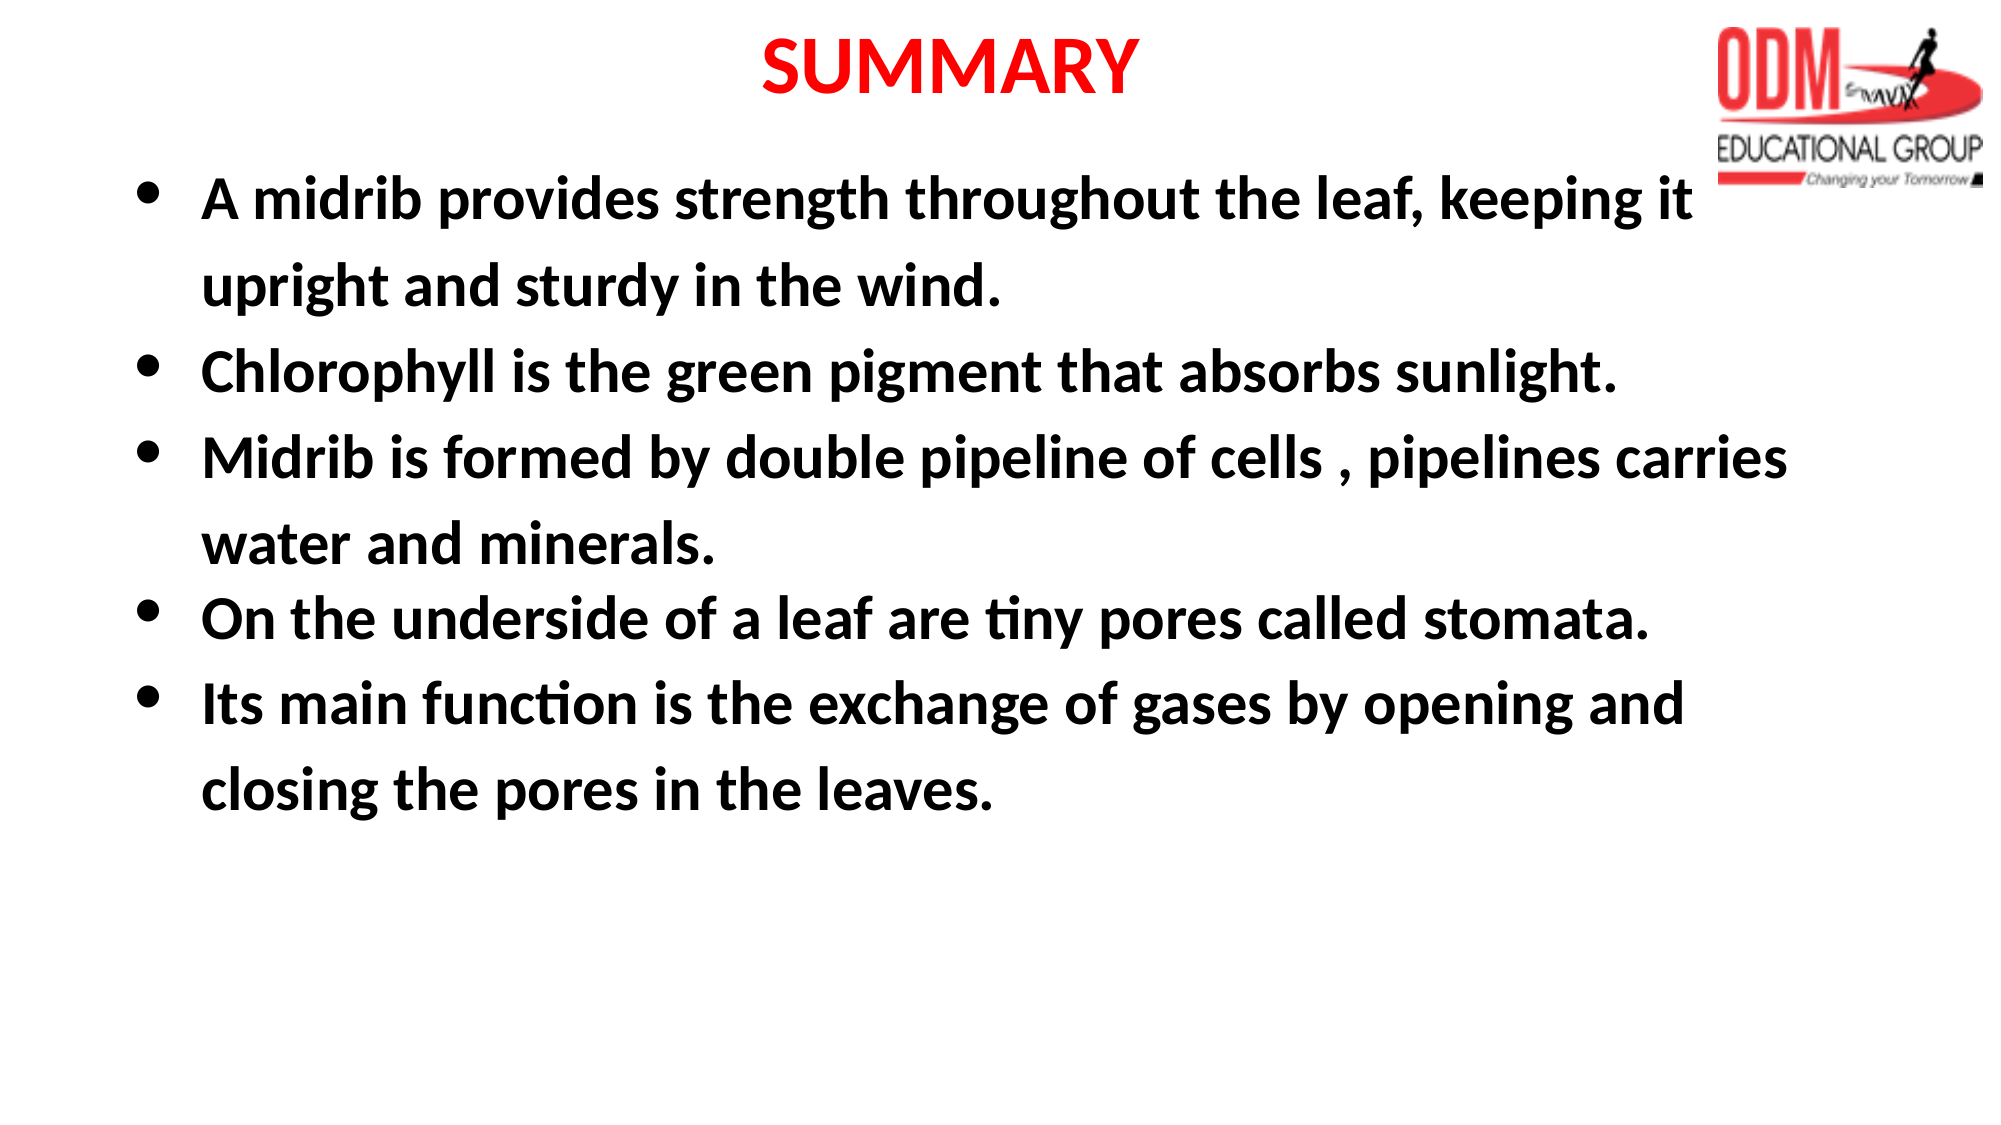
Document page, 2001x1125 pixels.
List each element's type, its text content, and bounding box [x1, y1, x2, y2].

title SUMMARY [87, 17, 1813, 116]
list A midrib provides strength throughout the leaf, keeping it upright and sturdy in the wind. Chlorophyll is the green pigment that absorbs sunlight. Midrib is formed by double pipeline of cells , pipelines carries water and minerals. On the underside of a leaf are tiny pores called stomata. Its main function is the exchange of gases by opening and closing the pores in the leaves. [111, 138, 1863, 953]
picture [1718, 27, 1983, 188]
